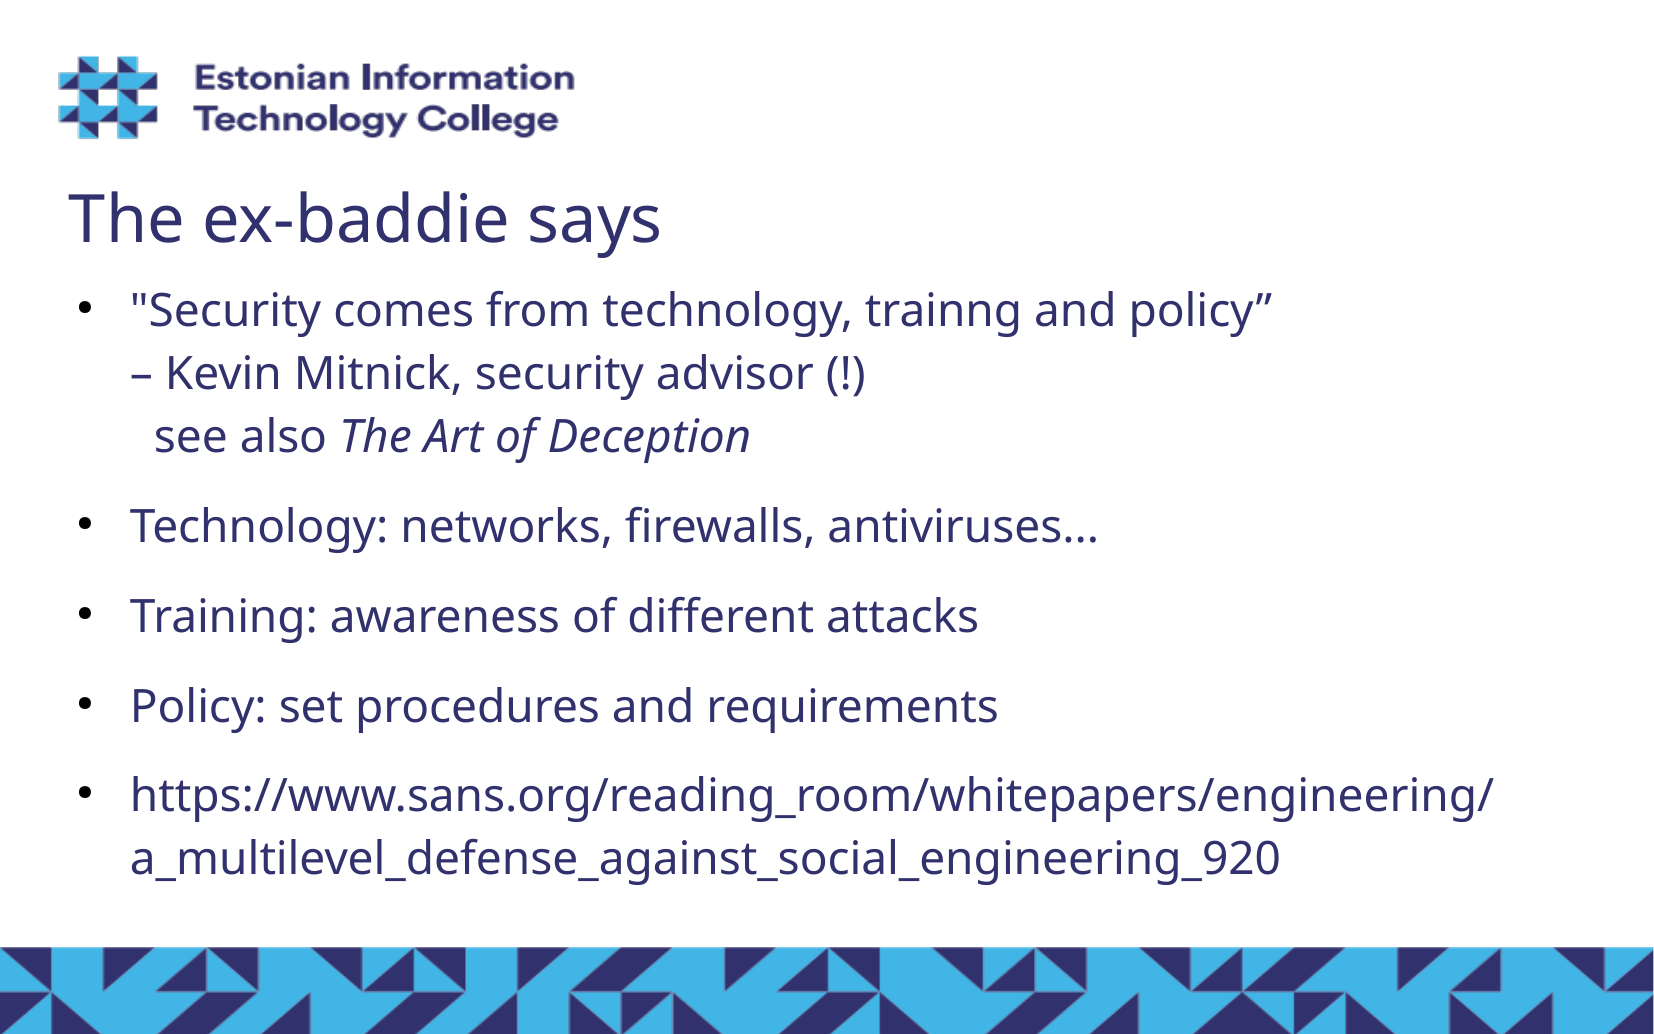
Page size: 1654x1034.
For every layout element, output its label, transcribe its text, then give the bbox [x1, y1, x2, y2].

title The ex-baddie says [68, 147, 1536, 277]
list "Security comes from technology, trainng and policy” – Kevin Mitnick, security advisor (!) see also The Art of Deception Technology: networks, firewalls, antiviruses... Training: awareness of different attacks Policy: set procedures and requirements https://www.sans.org/reading_room/whitepapers/engineering/a_multilevel_defense_against_social_engineering_920 [59, 277, 1595, 930]
